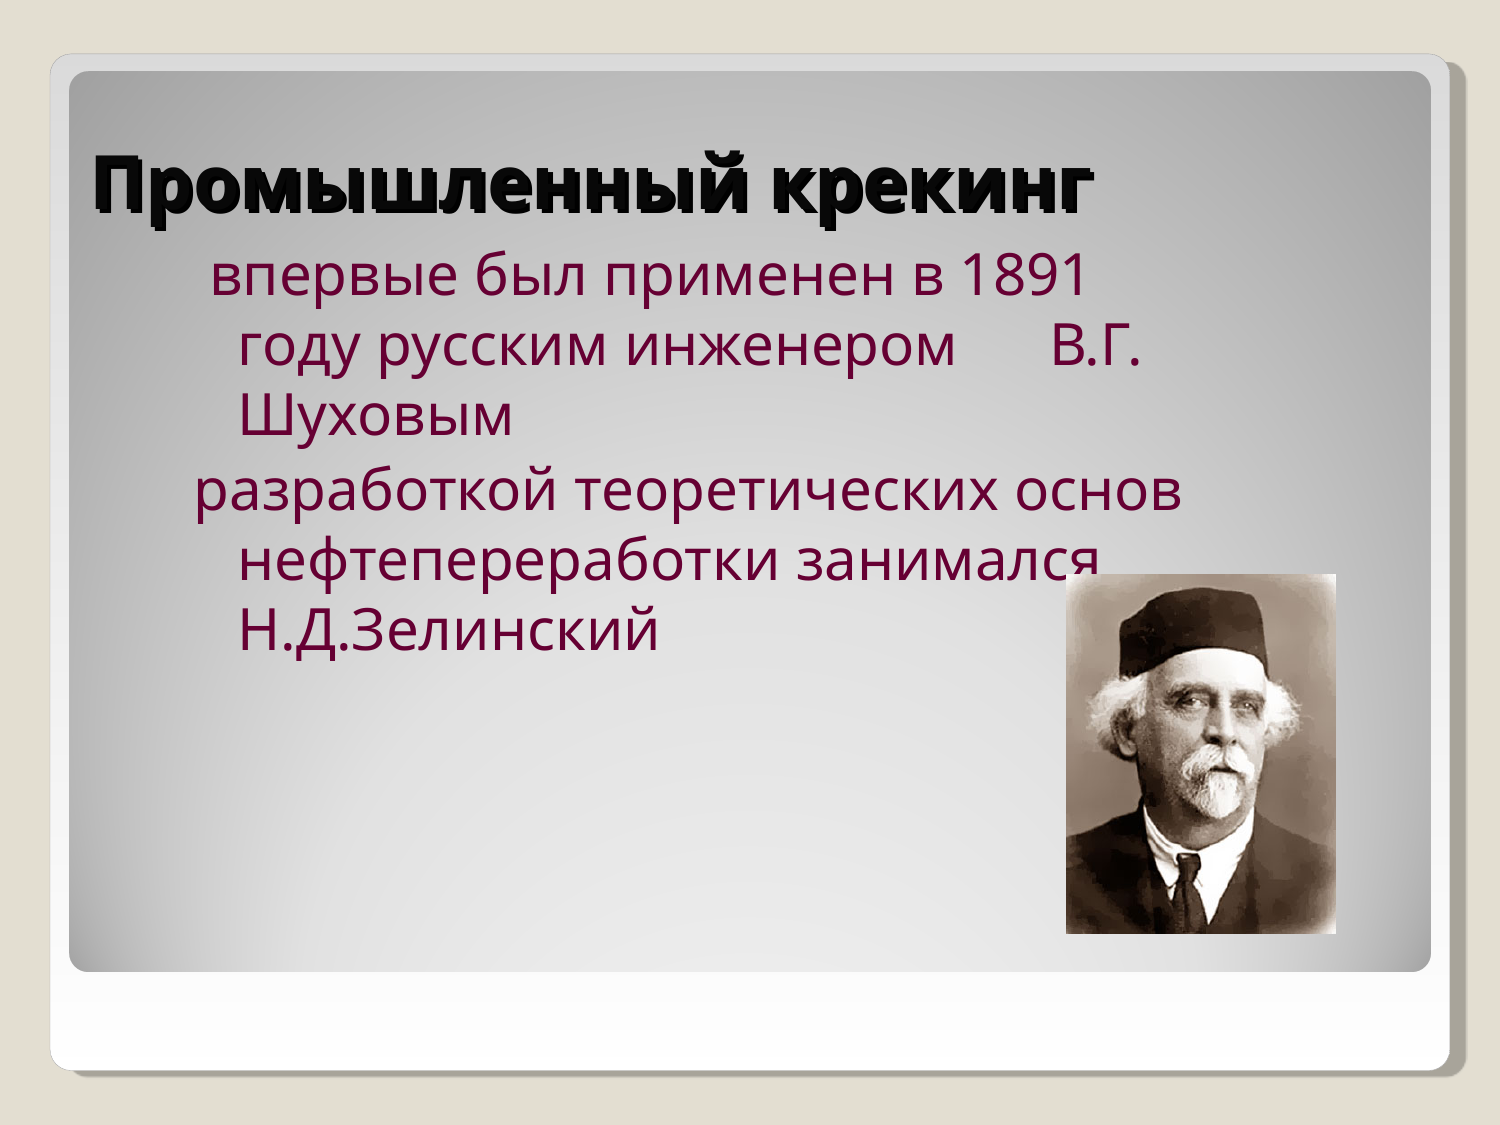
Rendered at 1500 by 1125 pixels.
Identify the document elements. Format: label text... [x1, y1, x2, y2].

list [762, 262, 1426, 622]
title Промышленный крекинг [75, 44, 1426, 233]
picture [69, 71, 1431, 972]
list впервые был применен в 1891 году русским инженером В.Г. Шуховым разработкой теоретических основ нефтепереработки занимался Н.Д.Зелинский [164, 222, 1243, 967]
text_box [1066, 574, 1336, 934]
